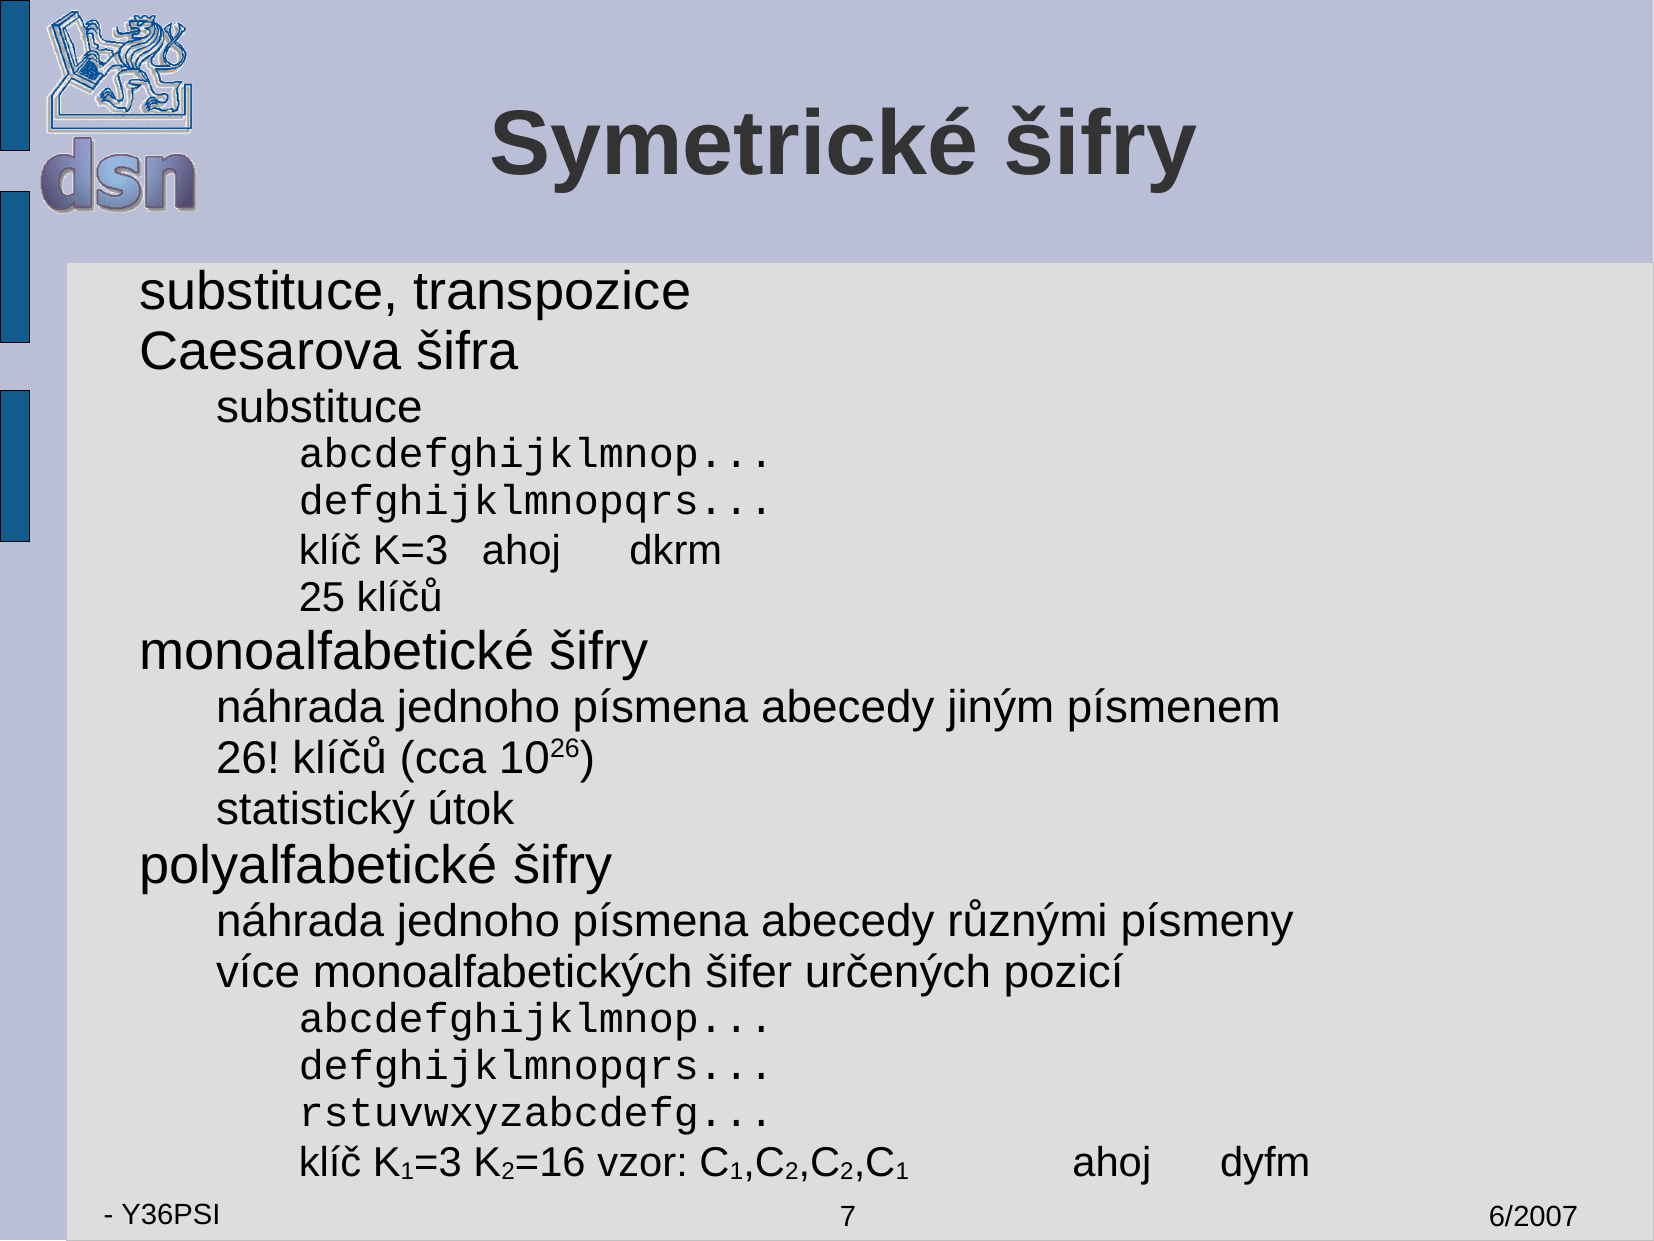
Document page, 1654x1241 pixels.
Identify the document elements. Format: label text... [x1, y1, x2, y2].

title Symetrické šifry [210, 39, 1478, 247]
picture [10, 10, 223, 230]
list substituce, transpozice Caesarova šifra substituce abcdefghijklmnop... defghijklmnopqrs... klíč K=3 ahoj dkrm 25 klíčů monoalfabetické šifry náhrada jednoho písmena abecedy jiným písmenem 26! klíčů (cca 1026) statistický útok polyalfabetické šifry náhrada jednoho písmena abecedy různými písmeny více monoalfabetických šifer určených pozicí abcdefghijklmnop... defghijklmnopqrs... rstuvwxyzabcdefg... klíč K1=3 K2=16 vzor: C1,C2,C2,C1 ahoj dyfm [121, 260, 1534, 1189]
